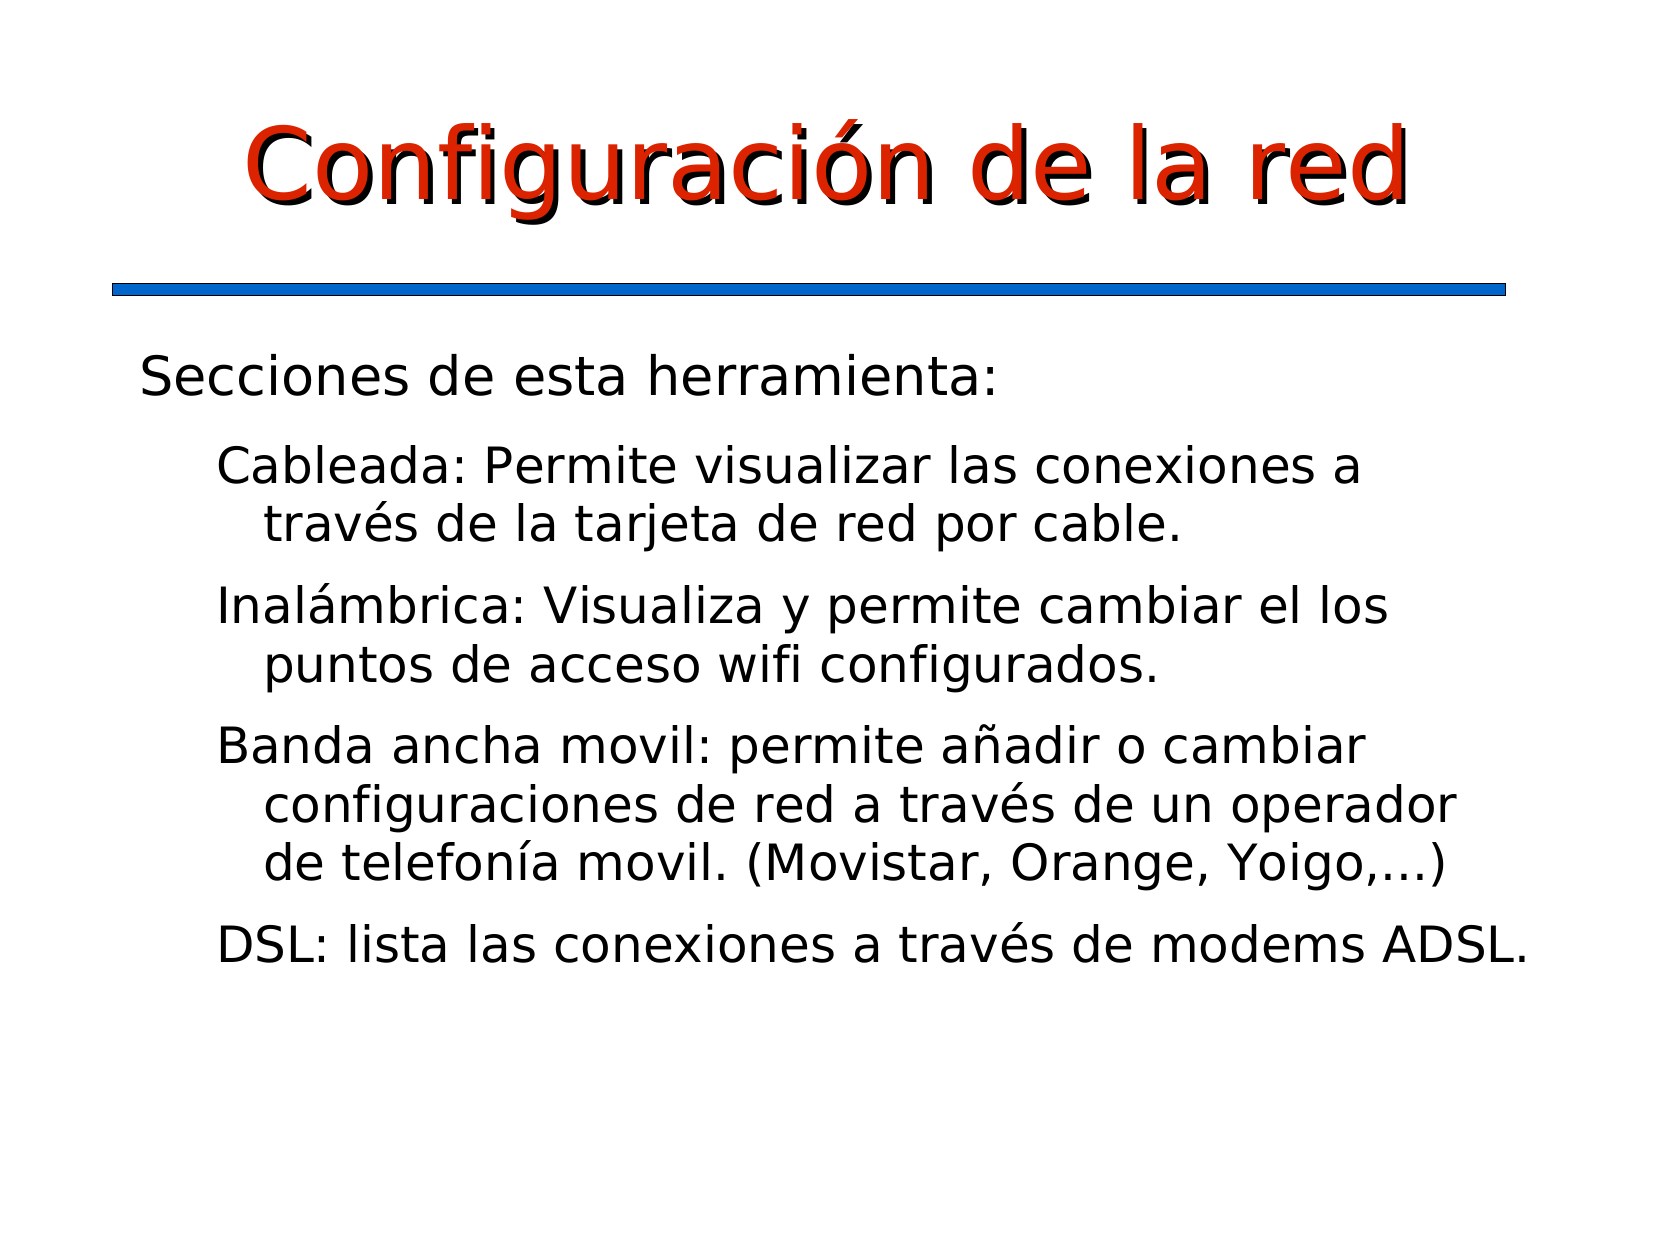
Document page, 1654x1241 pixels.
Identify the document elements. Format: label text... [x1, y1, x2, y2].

list Secciones de esta herramienta: Cableada: Permite visualizar las conexiones a través de la tarjeta de red por cable. Inalámbrica: Visualiza y permite cambiar el los puntos de acceso wifi configurados. Banda ancha movil: permite añadir o cambiar configuraciones de red a través de un operador de telefonía movil. (Movistar, Orange, Yoigo,...) DSL: lista las conexiones a través de modems ADSL. [121, 344, 1534, 1127]
title Configuración de la red [121, 61, 1534, 269]
